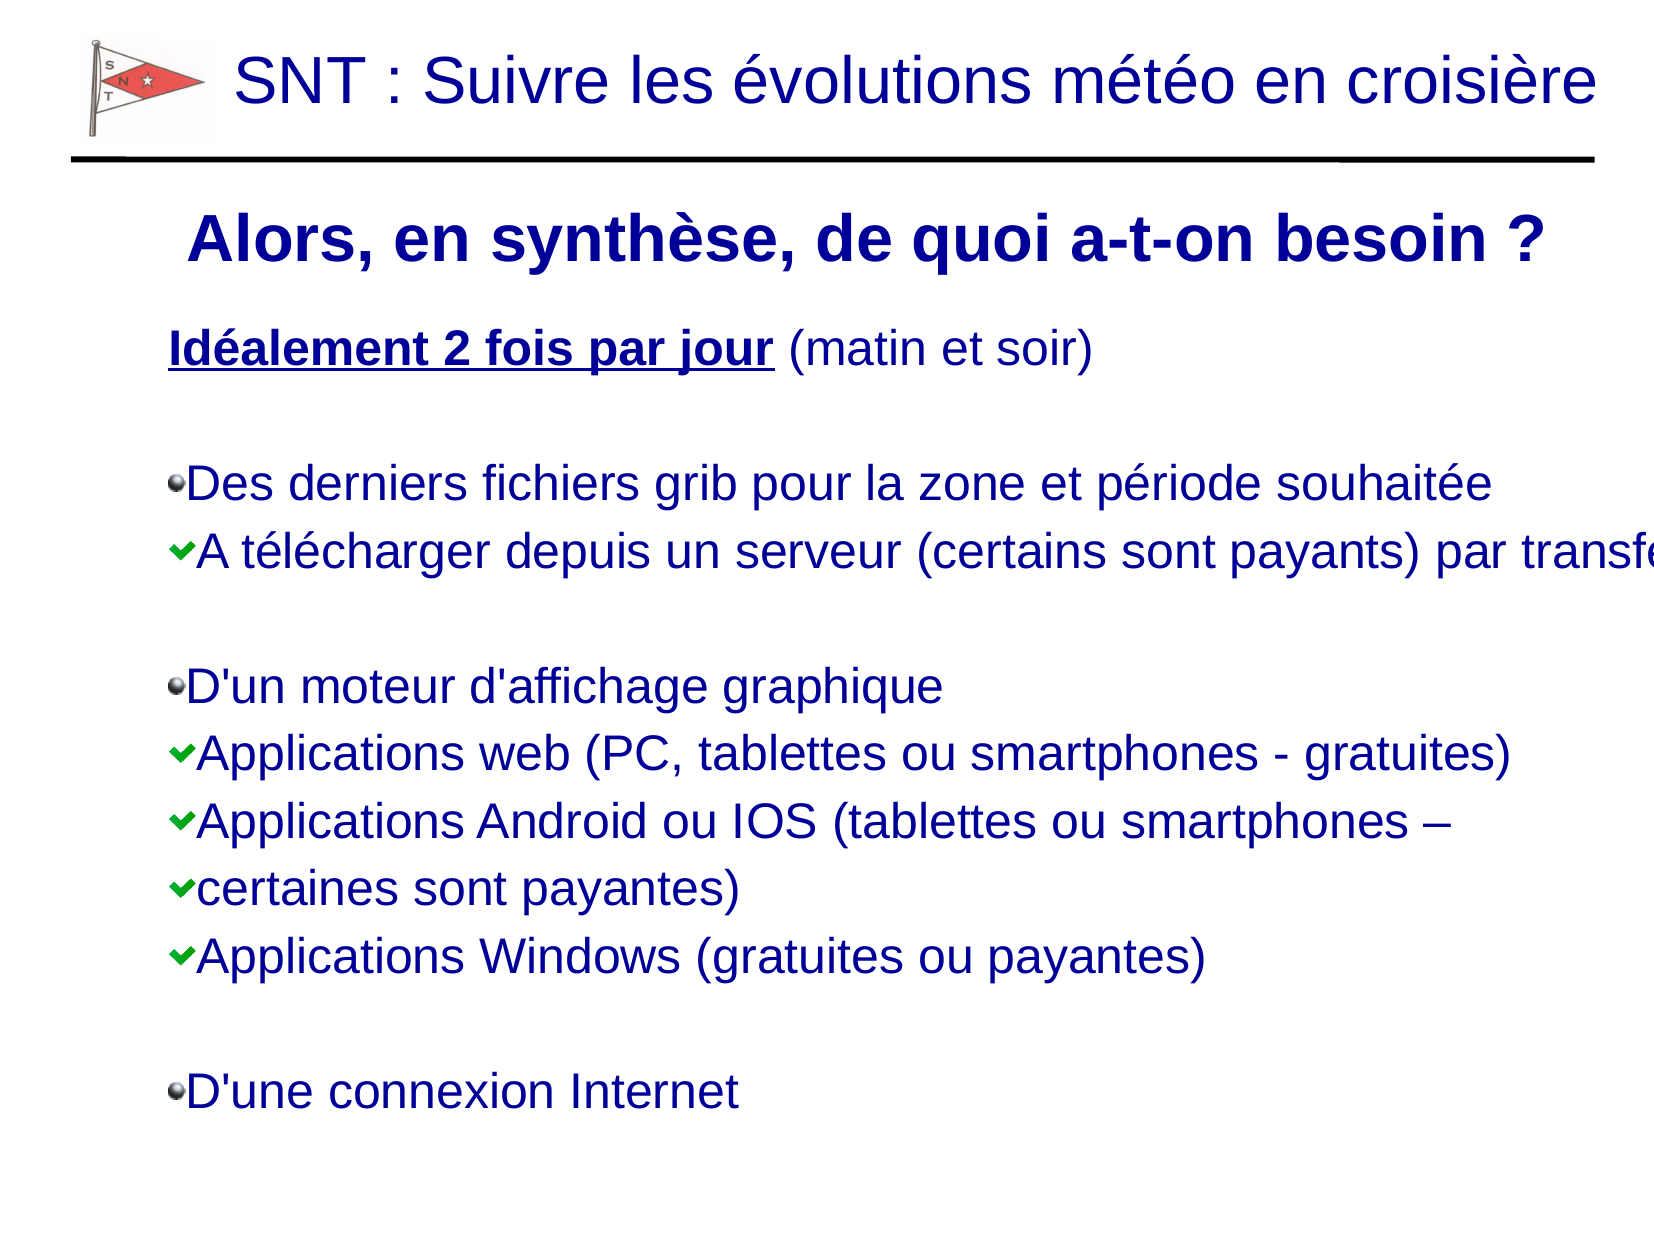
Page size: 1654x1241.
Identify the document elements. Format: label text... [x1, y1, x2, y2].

text_box SNT : Suivre les évolutions météo en croisière [218, 35, 1615, 126]
text_box Alors, en synthèse, de quoi a-t-on besoin ? [135, 193, 1601, 284]
text_box Idéalement 2 fois par jour (matin et soir) Des derniers fichiers grib pour la zone et période souhaitée A télécharger depuis un serveur (certains sont payants) par transfert de fichier ou par mail D'un moteur d'affichage graphique Applications web (PC, tablettes ou smartphones - gratuites) Applications Android ou IOS (tablettes ou smartphones – certaines sont payantes) Applications Windows (gratuites ou payantes) D'une connexion Internet [153, 312, 1619, 1186]
